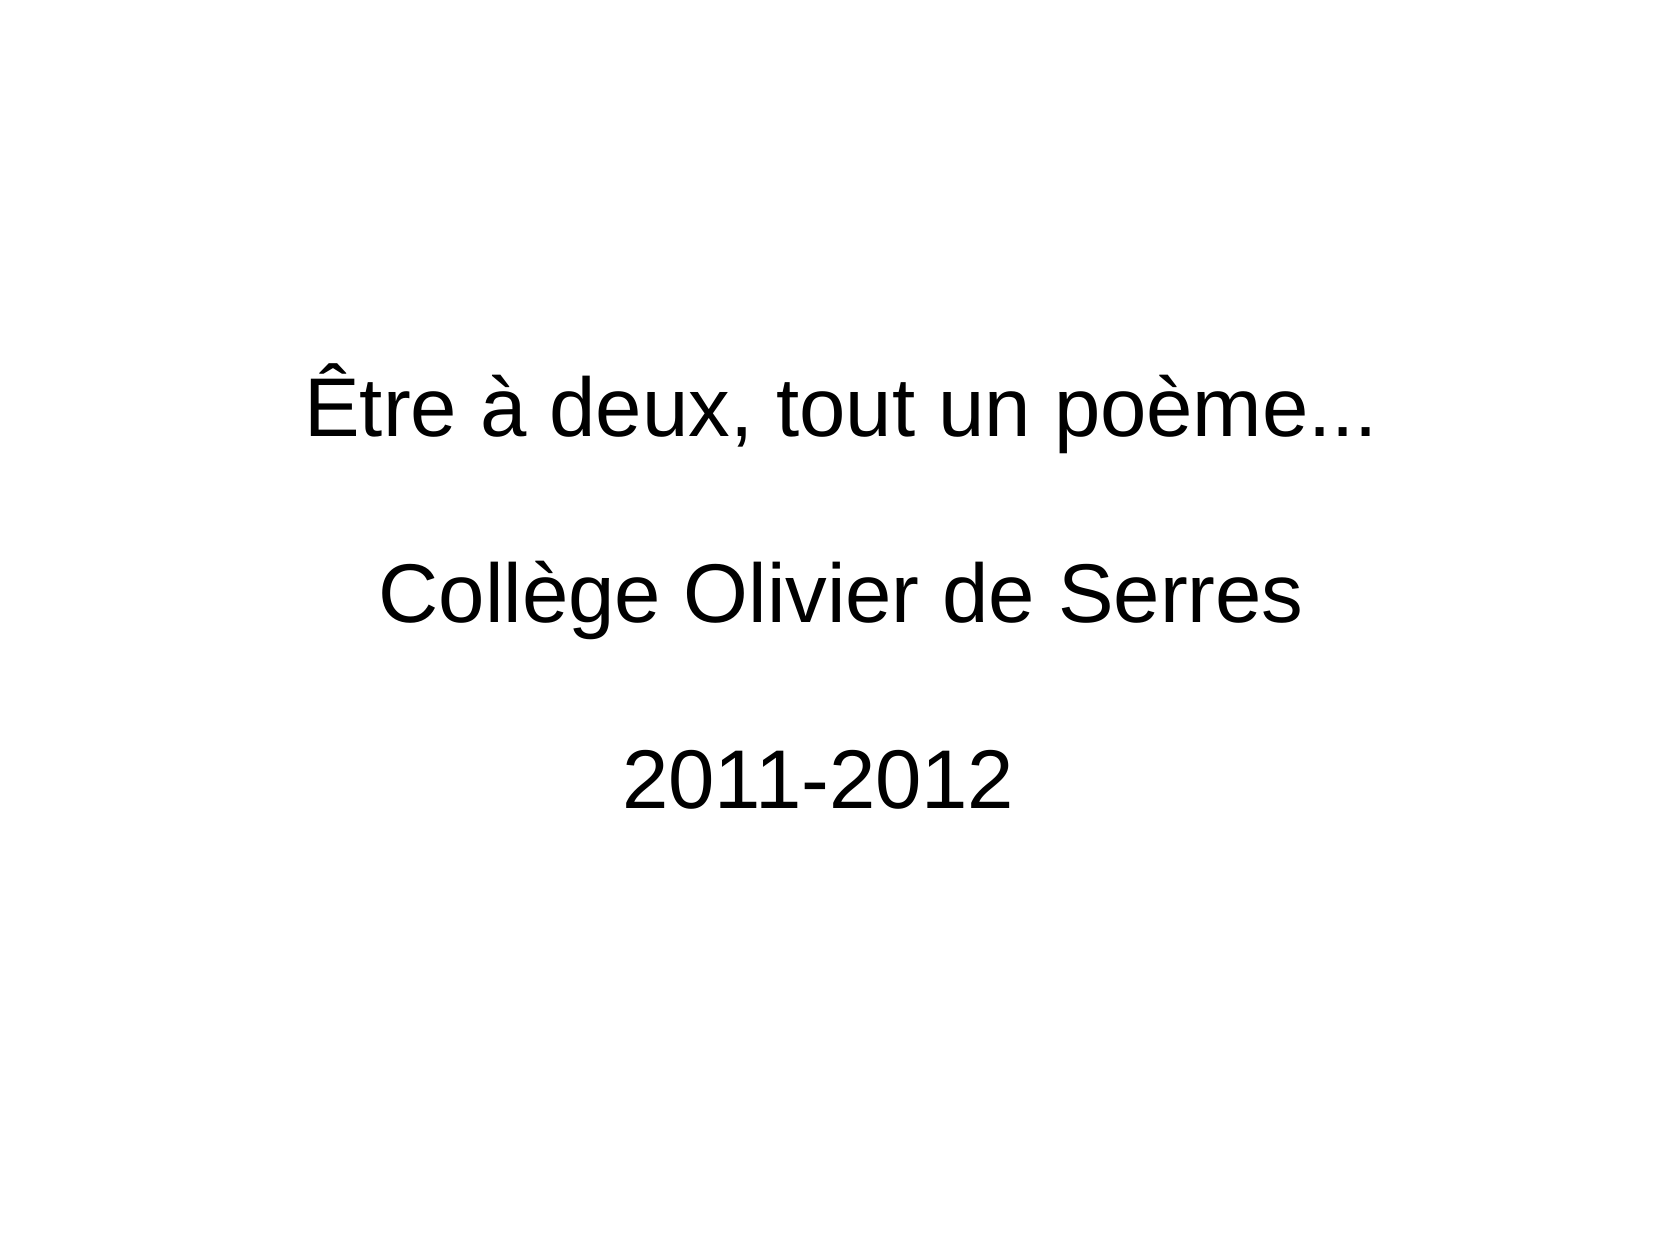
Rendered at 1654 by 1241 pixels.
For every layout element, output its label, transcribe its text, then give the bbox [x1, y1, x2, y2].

text_box Être à deux, tout un poème... Collège Olivier de Serres 2011-2012 [147, 354, 1536, 1012]
